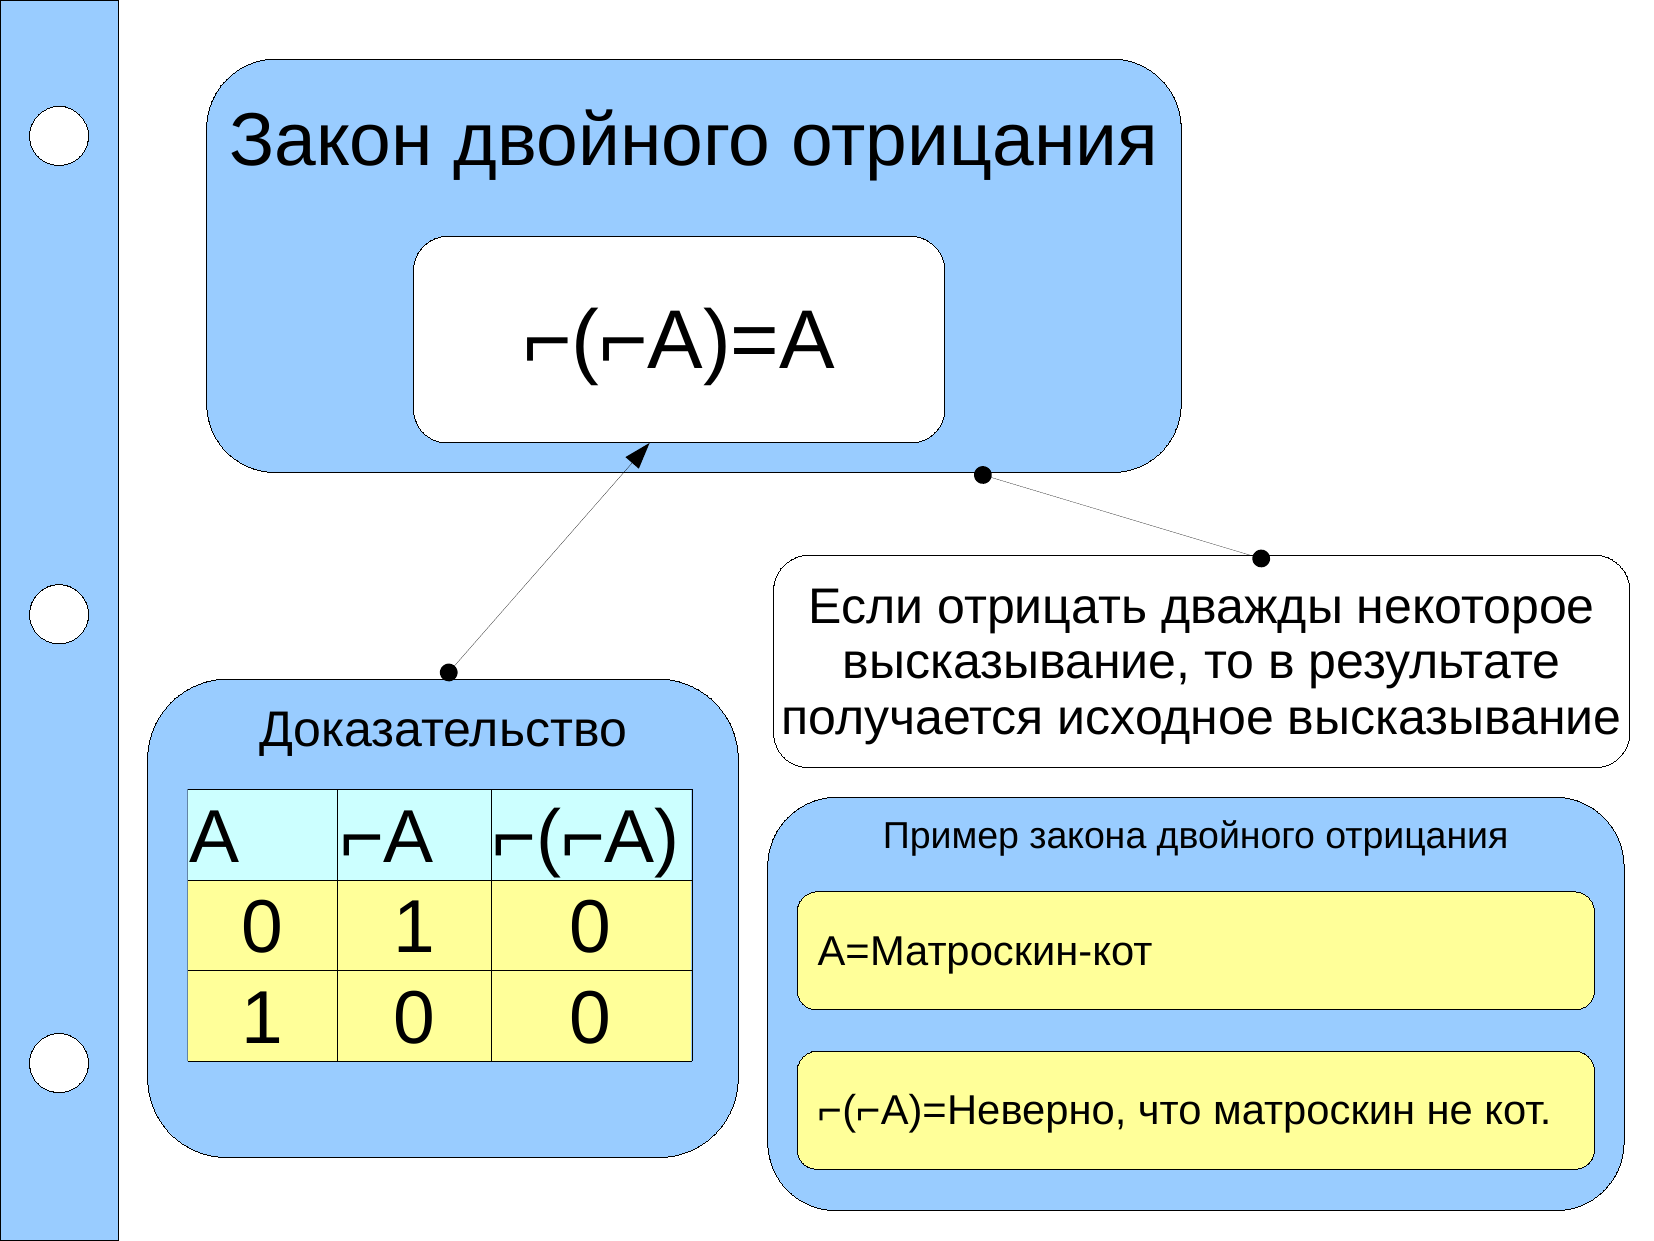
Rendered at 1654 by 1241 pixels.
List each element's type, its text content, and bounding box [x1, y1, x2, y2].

text_box Доказательство [147, 679, 739, 1158]
chart [187, 789, 694, 1090]
text_box А=Матроскин-кот [797, 891, 1595, 1010]
text_box ⌐(⌐A)=A [413, 236, 945, 443]
text_box Закон двойного отрицания [206, 59, 1182, 473]
text_box Пример закона двойного отрицания [767, 797, 1625, 1211]
text_box [0, 0, 119, 1241]
text_box Если отрицать дважды некоторое высказывание, то в результате получается исходное высказывание [773, 555, 1630, 768]
text_box ⌐(⌐А)=Неверно, что матроскин не кот. [797, 1051, 1595, 1170]
